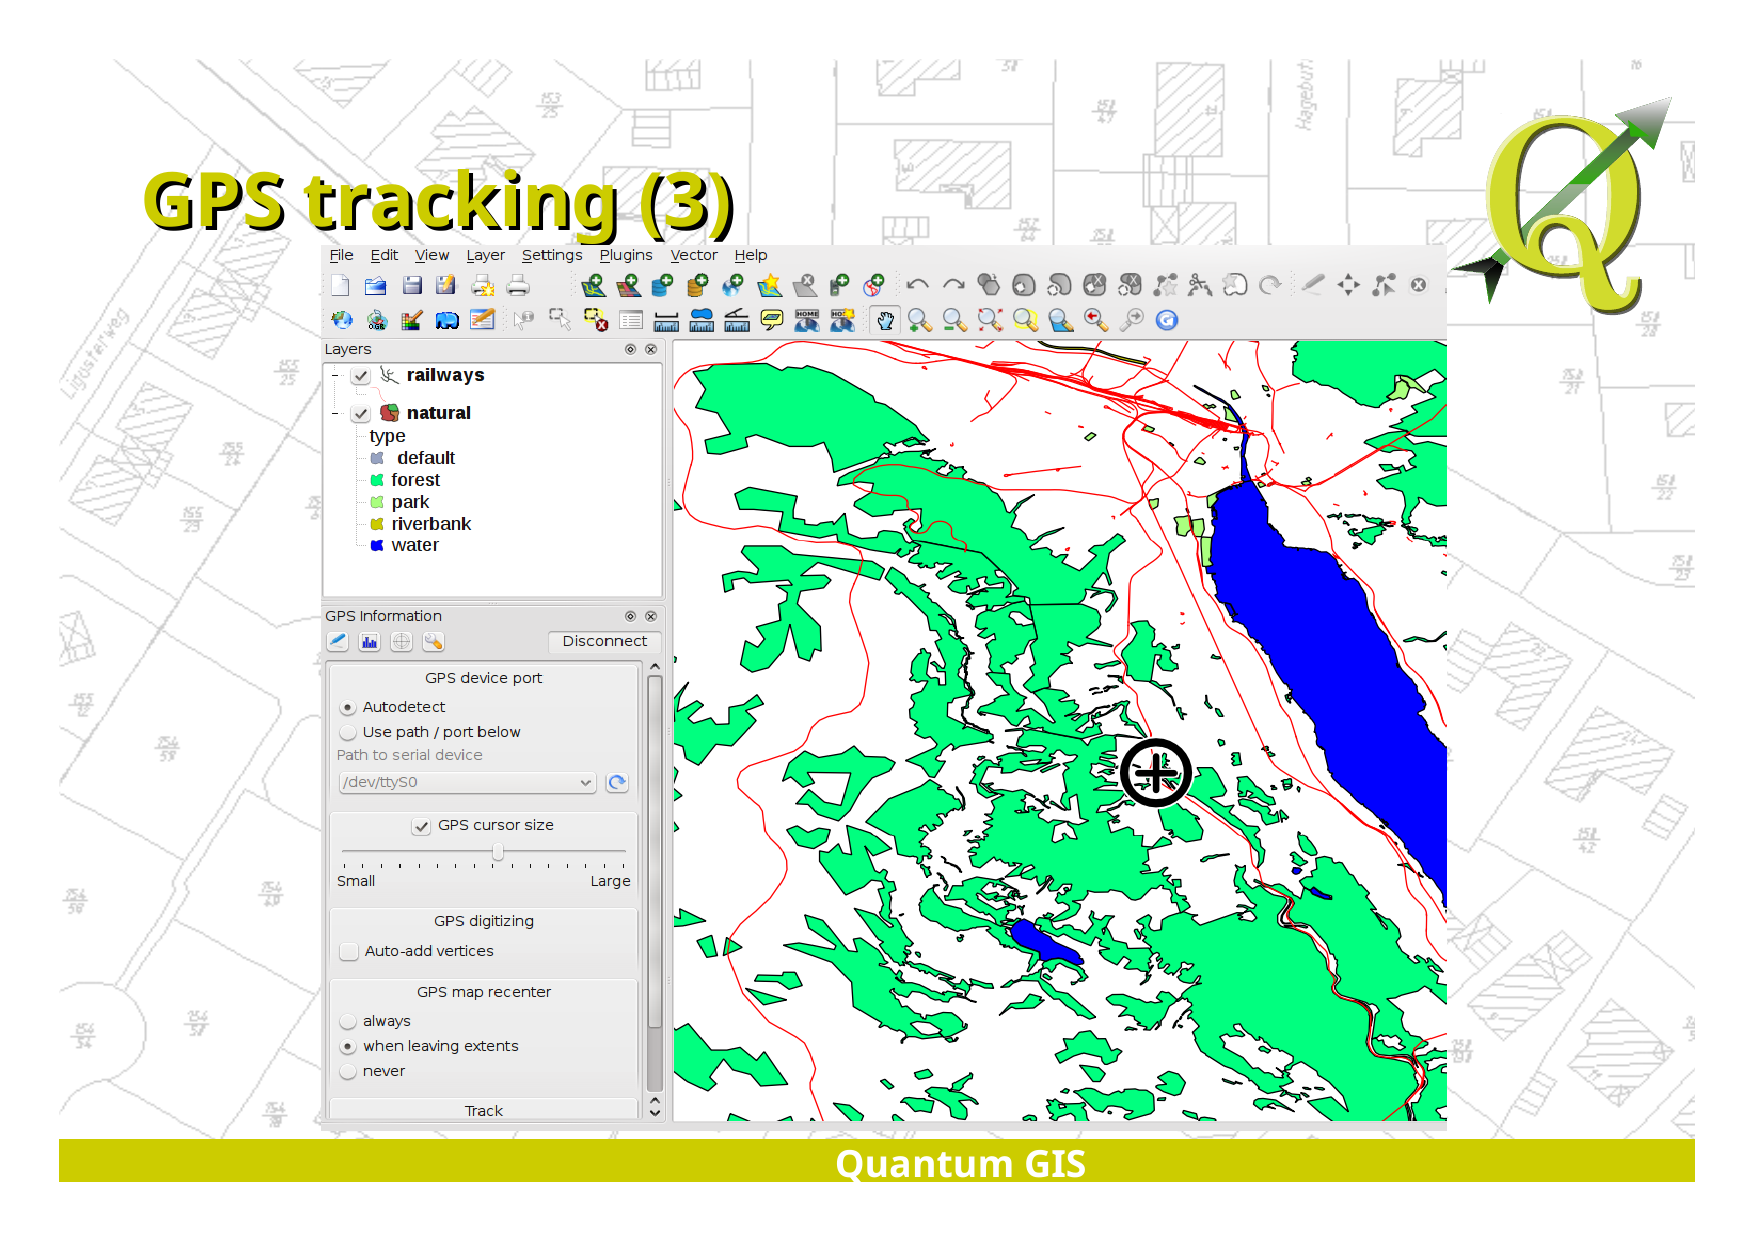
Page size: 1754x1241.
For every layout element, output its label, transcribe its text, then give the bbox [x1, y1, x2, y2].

title GPS tracking (3) [140, 103, 1614, 292]
picture [321, 245, 1447, 1131]
